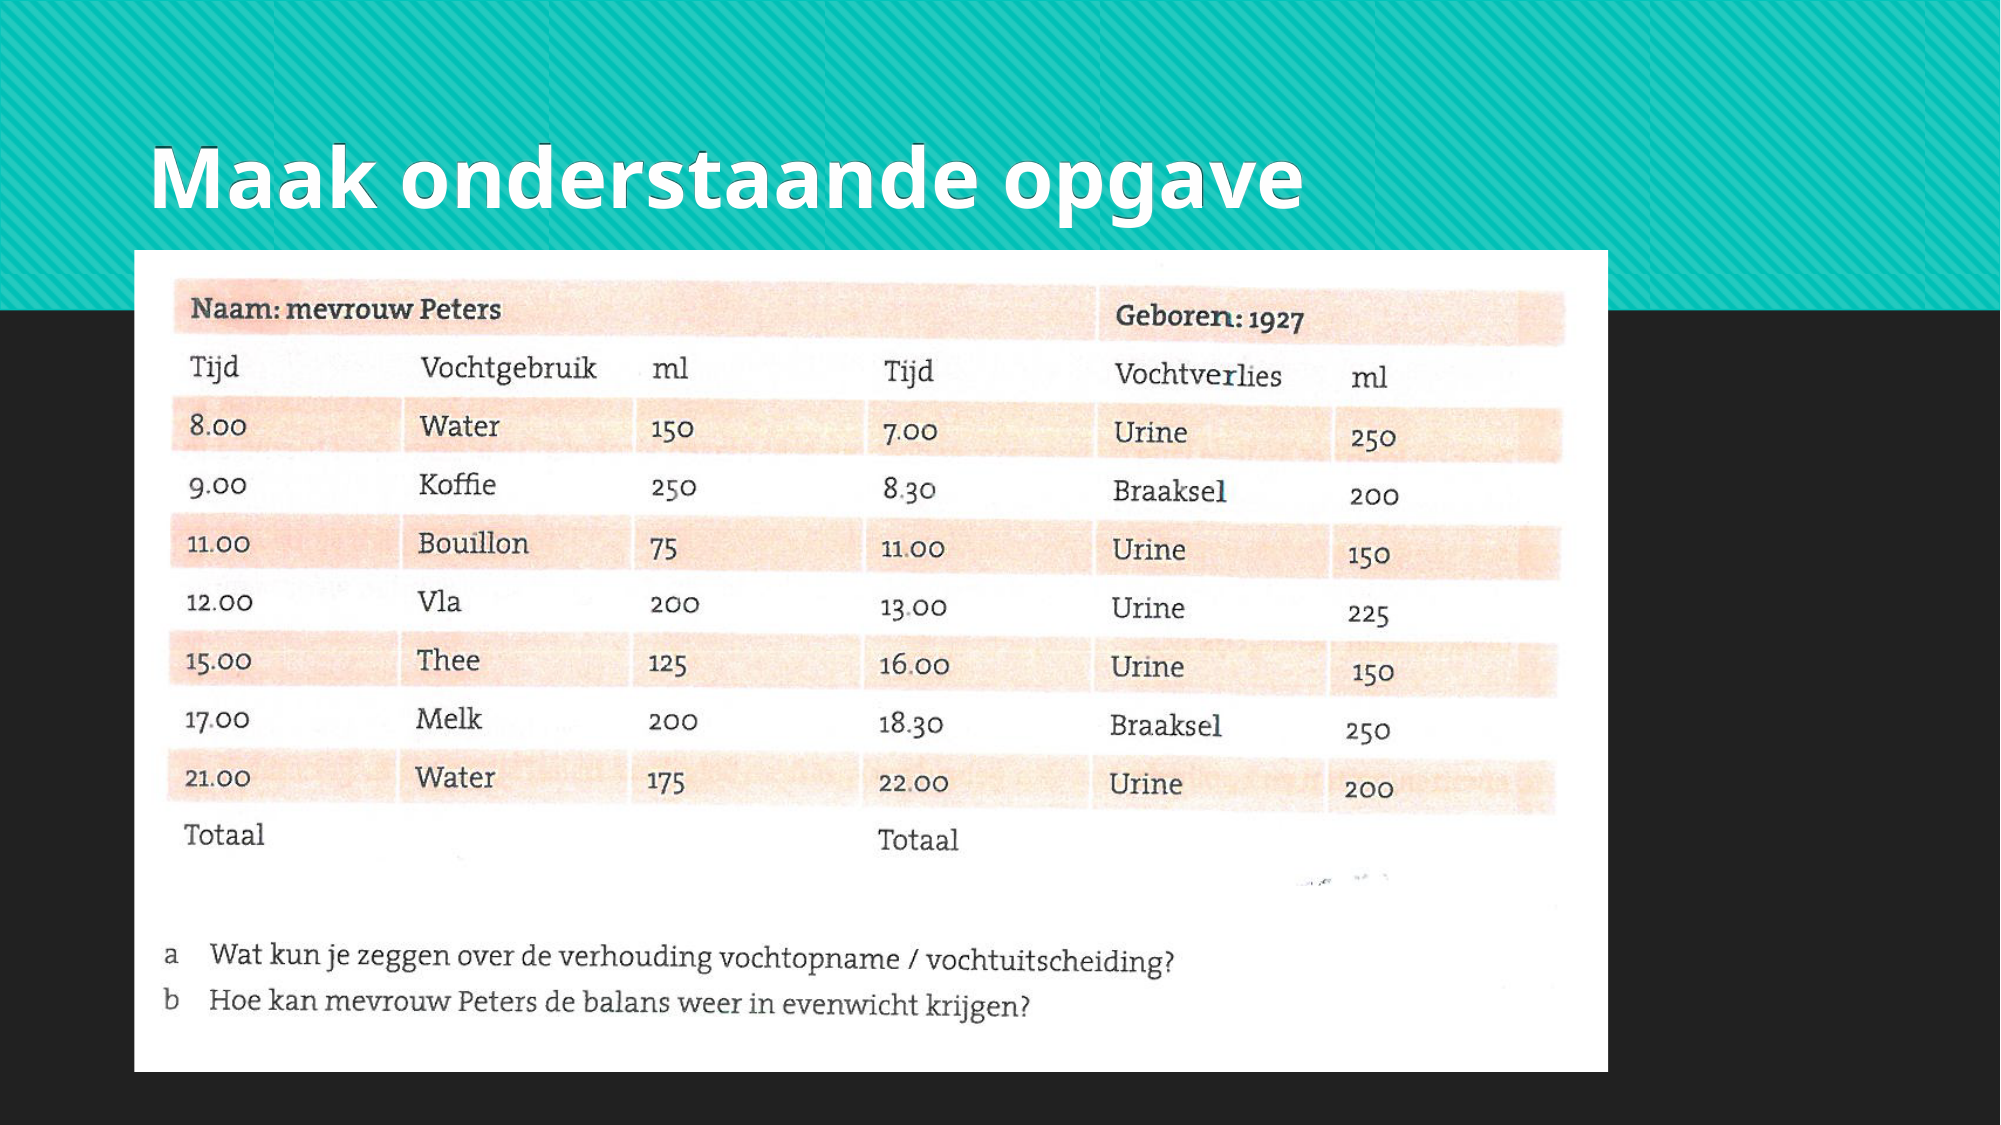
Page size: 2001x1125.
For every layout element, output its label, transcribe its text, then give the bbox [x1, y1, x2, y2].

picture [134, 250, 1609, 1072]
title Maak onderstaande opgave [132, 73, 1868, 233]
